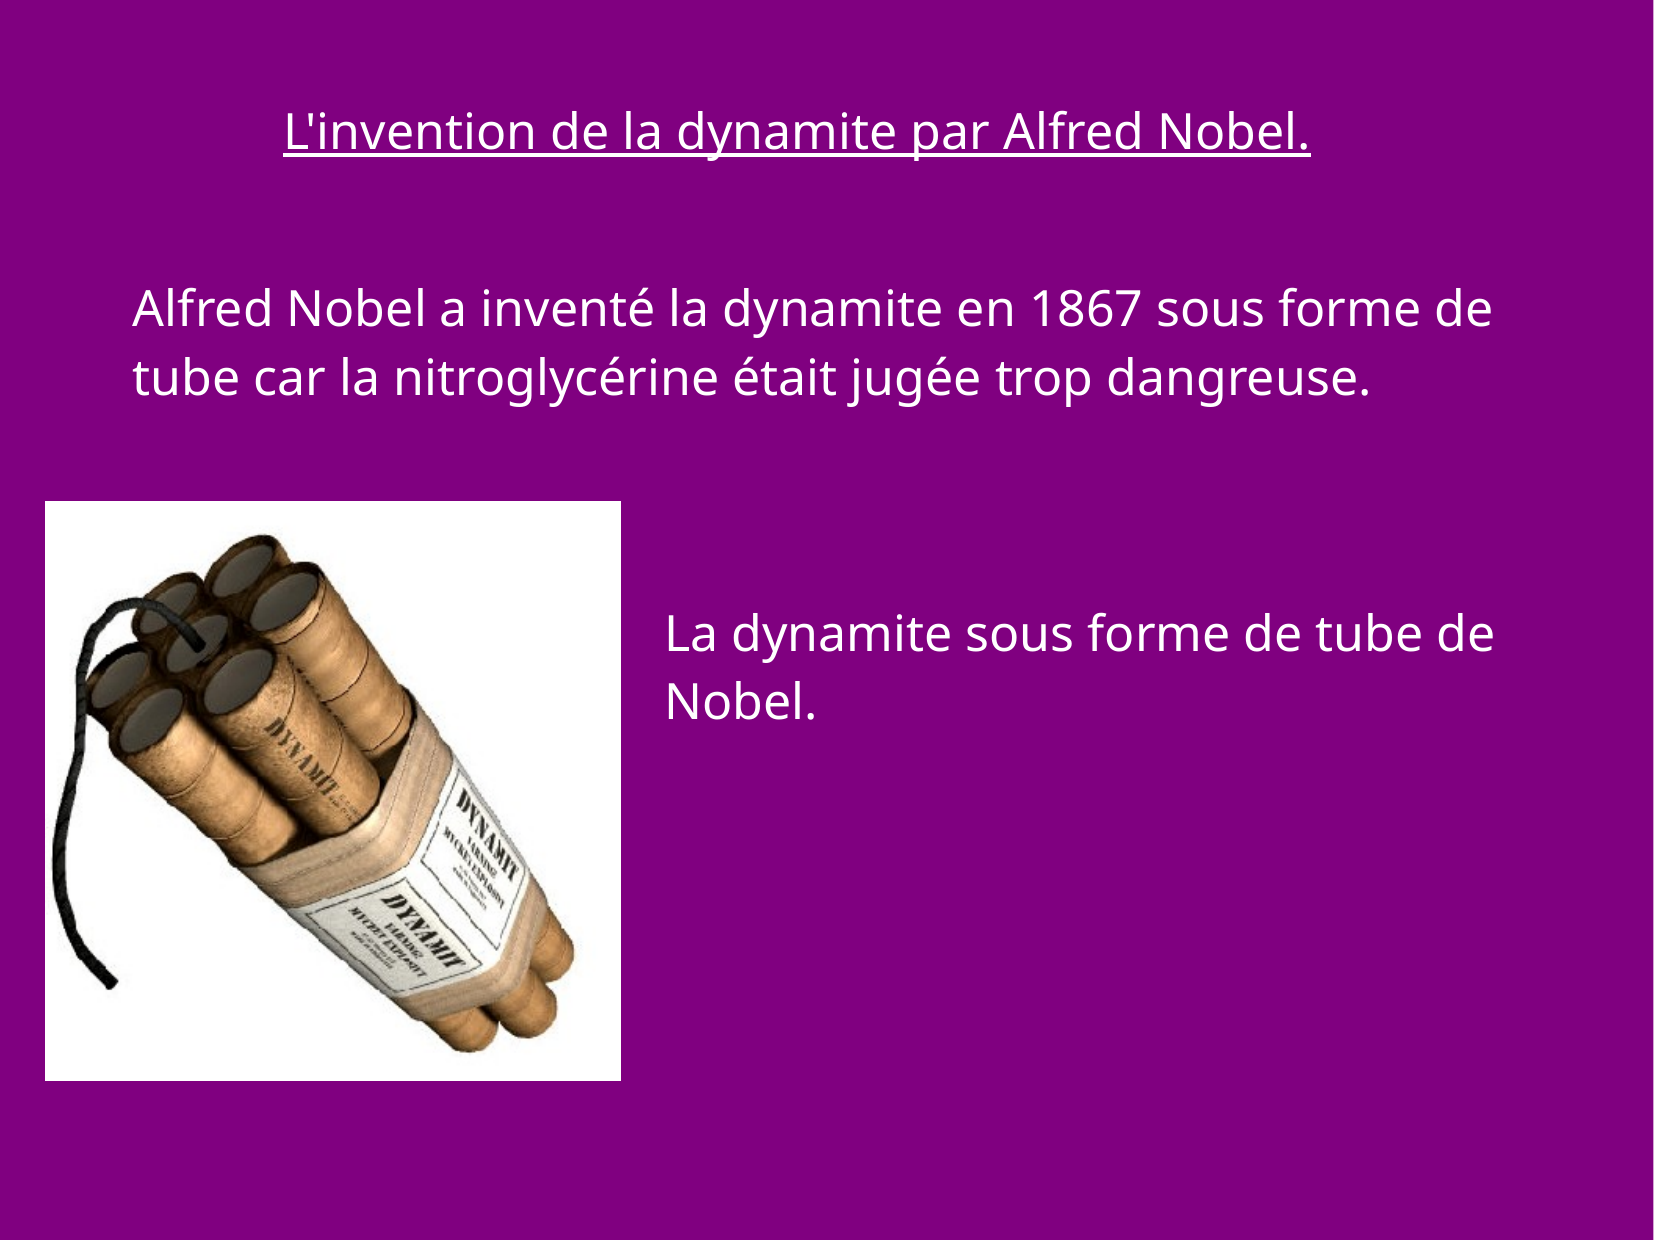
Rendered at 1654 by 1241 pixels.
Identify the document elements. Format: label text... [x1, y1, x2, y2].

text_box Alfred Nobel a inventé la dynamite en 1867 sous forme de tube car la nitroglycérine était jugée trop dangreuse. [118, 265, 1536, 493]
picture [45, 501, 621, 1081]
text_box La dynamite sous forme de tube de Nobel. [649, 590, 1654, 747]
text_box L'invention de la dynamite par Alfred Nobel. [147, 88, 1447, 174]
